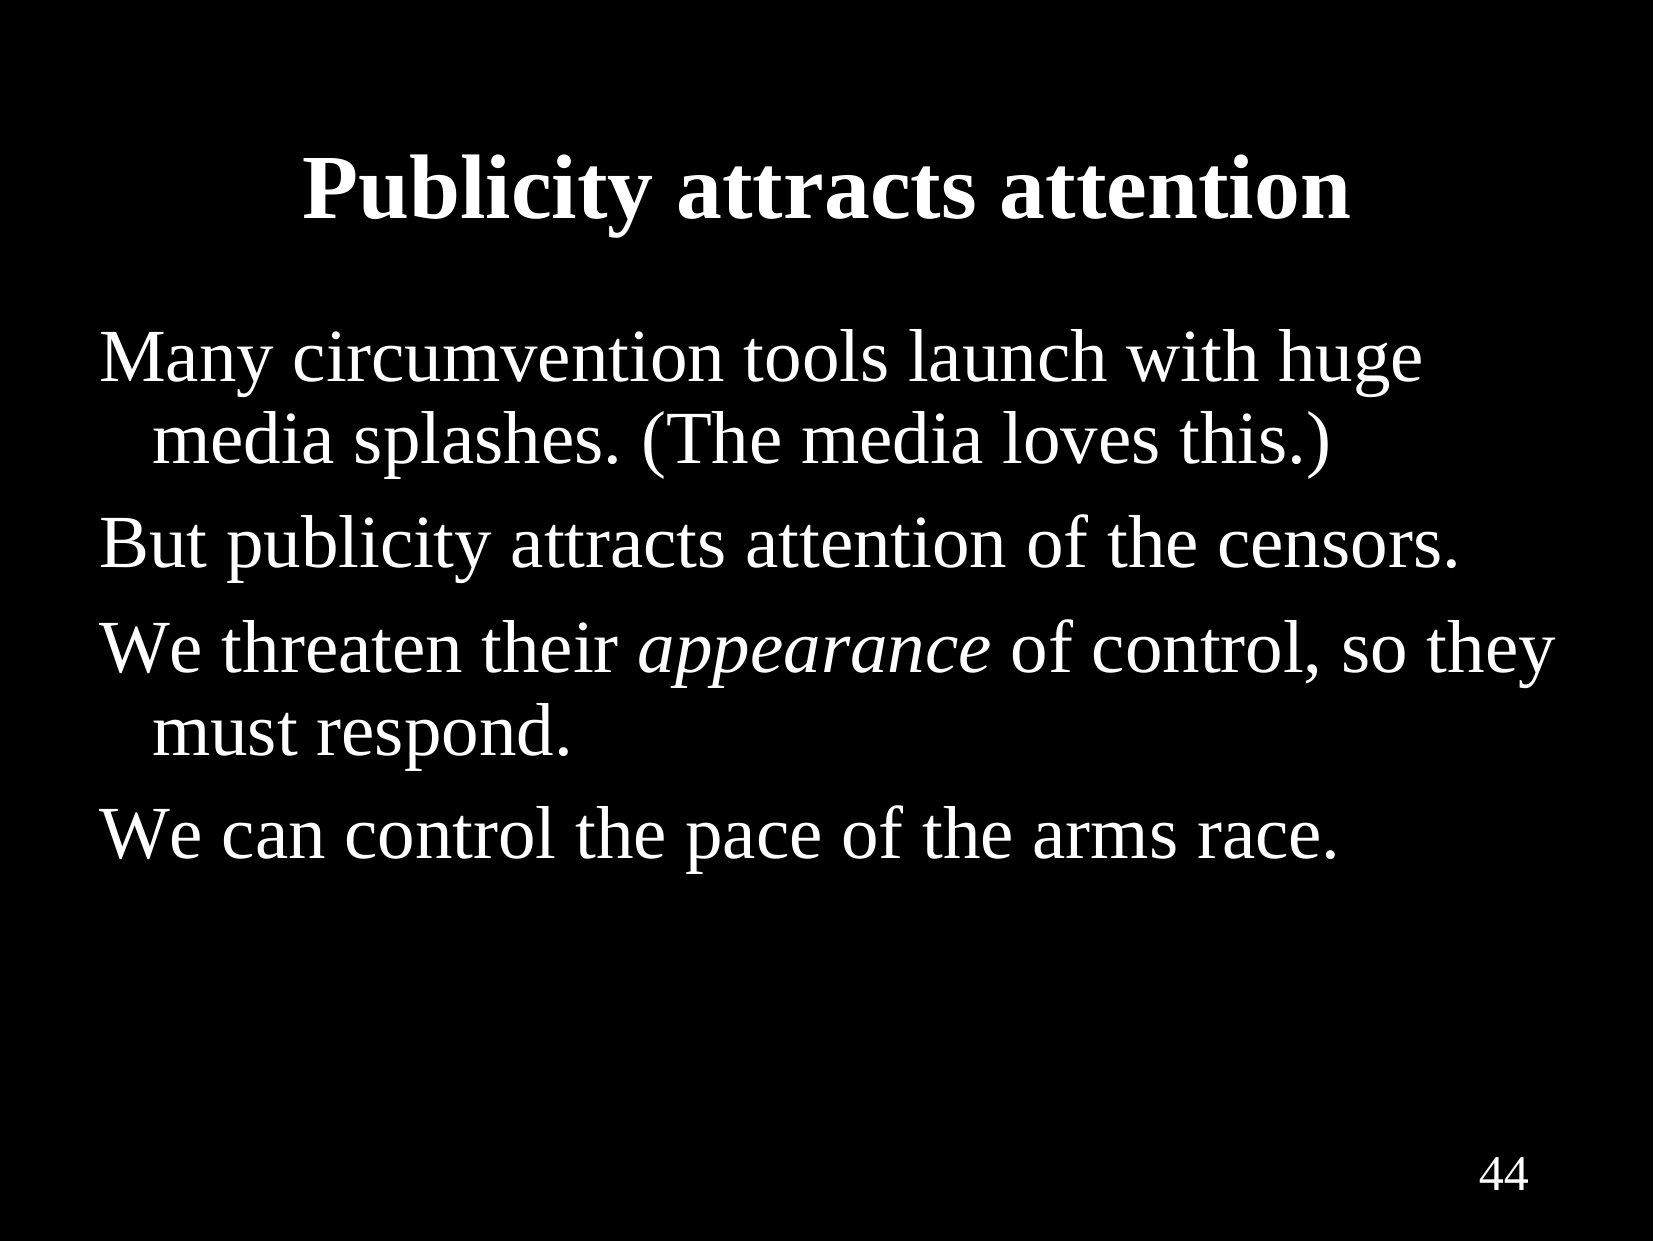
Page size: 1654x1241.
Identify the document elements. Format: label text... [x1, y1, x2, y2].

list Many circumvention tools launch with huge media splashes. (The media loves this.) But publicity attracts attention of the censors. We threaten their appearance of control, so they must respond. We can control the pace of the arms race. [81, 314, 1573, 1104]
title Publicity attracts attention [121, 92, 1534, 284]
